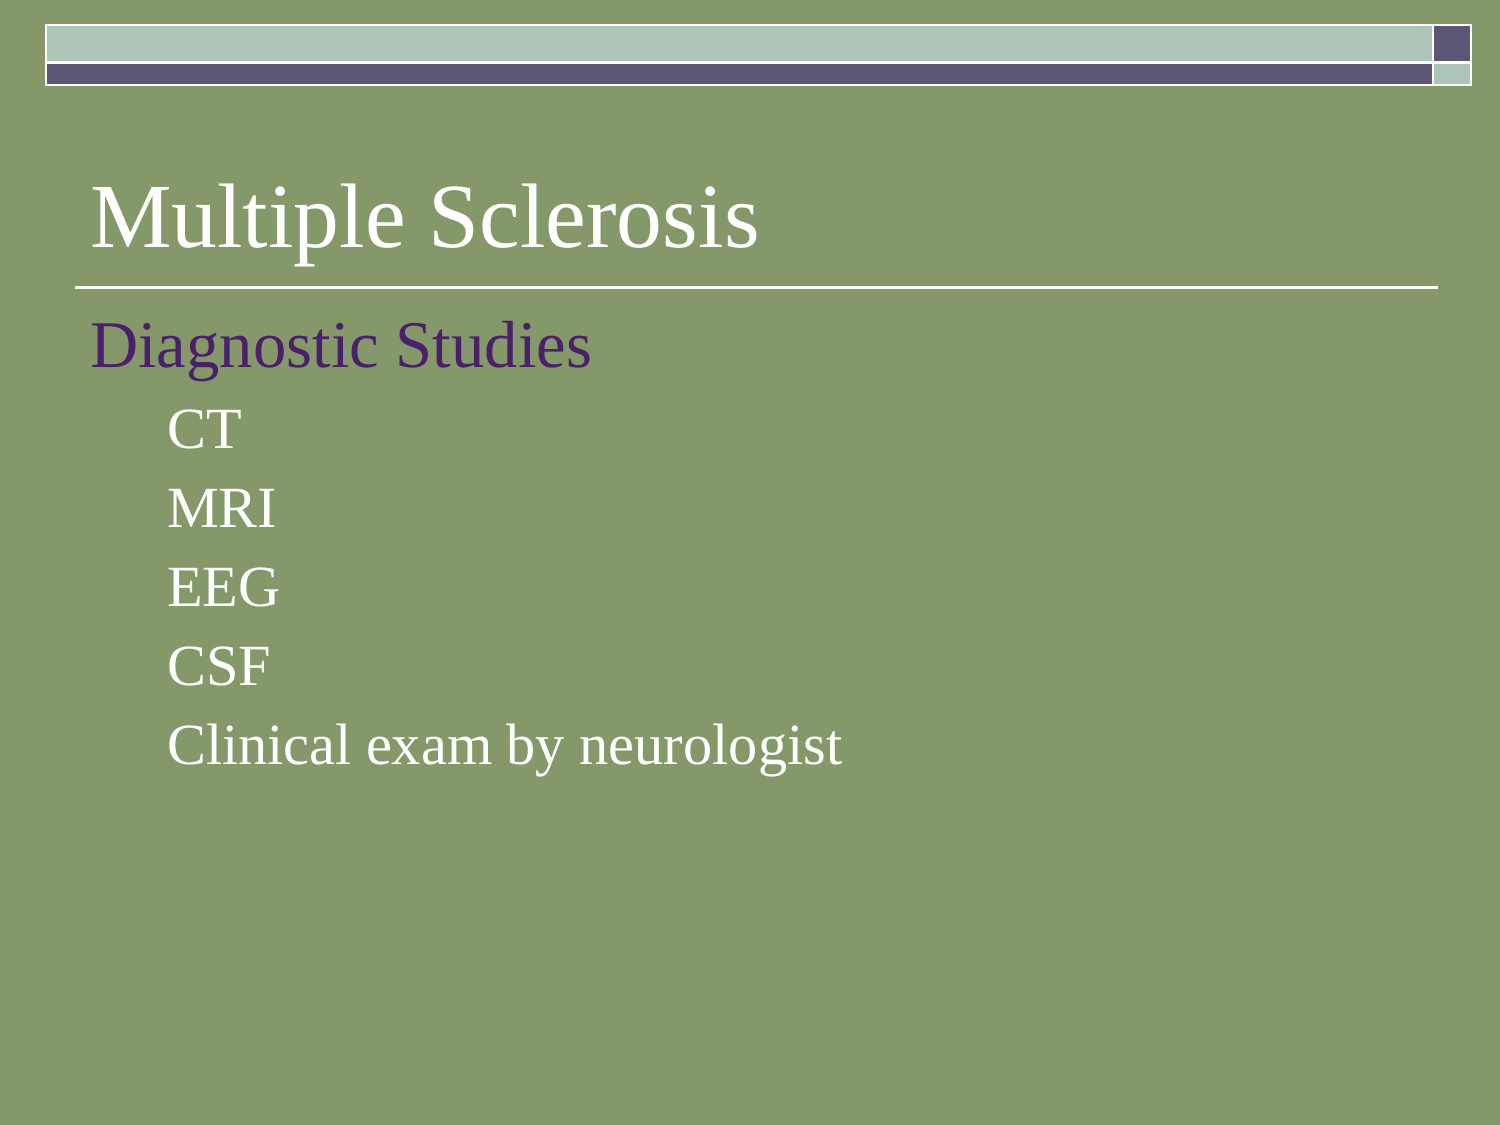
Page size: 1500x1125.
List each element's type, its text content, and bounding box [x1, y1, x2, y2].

title Multiple Sclerosis [75, 87, 1426, 275]
list Diagnostic Studies CT MRI EEG CSF Clinical exam by neurologist [75, 299, 1426, 1006]
